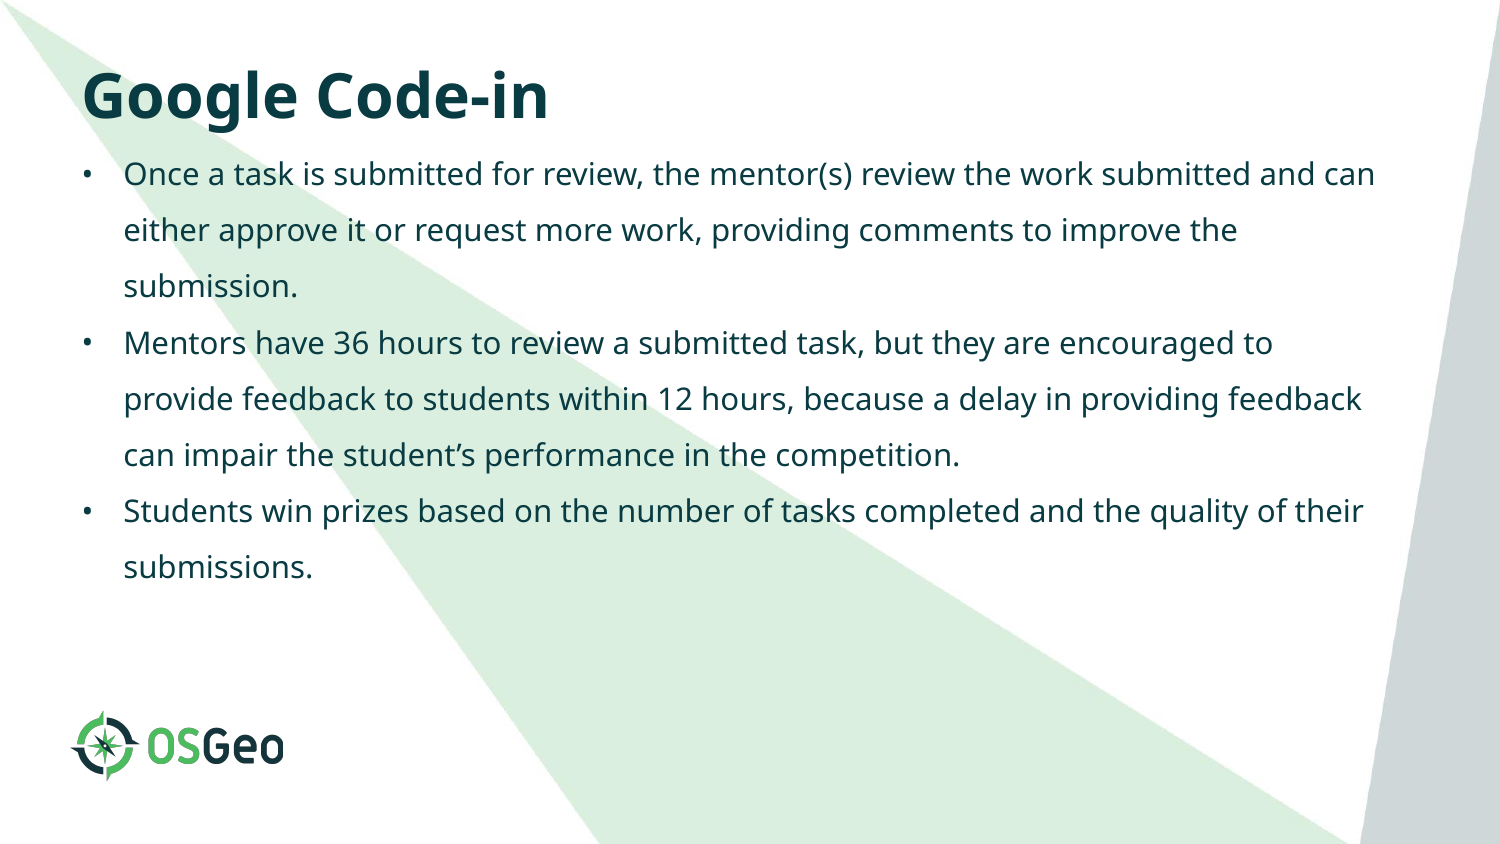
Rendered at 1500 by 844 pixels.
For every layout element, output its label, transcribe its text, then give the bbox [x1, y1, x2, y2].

text_box Once a task is submitted for review, the mentor(s) review the work submitted and can either approve it or request more work, providing comments to improve the submission. Mentors have 36 hours to review a submitted task, but they are encouraged to provide feedback to students within 12 hours, because a delay in providing feedback can impair the student’s performance in the competition. Students win prizes based on the number of tasks completed and the quality of their submissions. [70, 130, 1405, 698]
picture [0, 0, 1500, 844]
title Google Code-in [70, 13, 1196, 130]
